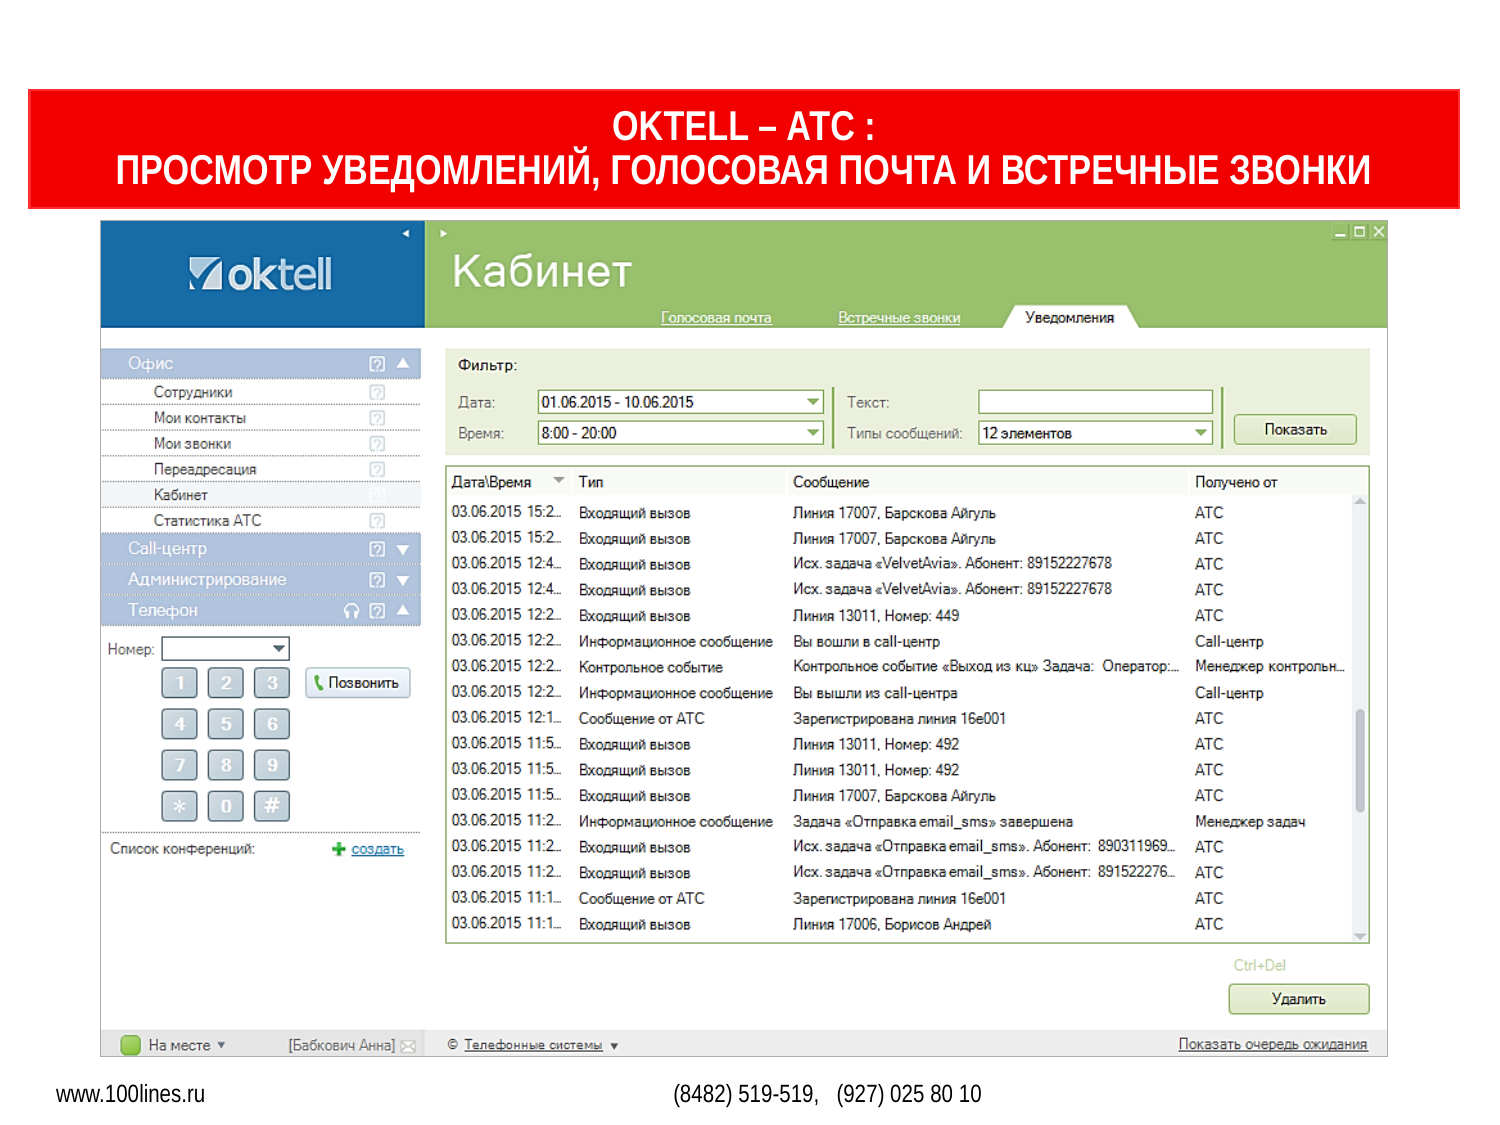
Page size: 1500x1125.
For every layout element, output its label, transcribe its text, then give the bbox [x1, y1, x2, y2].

text_box OKTELL – АТС : ПРОСМОТР УВЕДОМЛЕНИЙ, ГОЛОСОВАЯ ПОЧТА И ВСТРЕЧНЫЕ ЗВОНКИ [29, 89, 1459, 209]
text_box www.100lines.ru (8482) 519-519, (927) 025 80 10 [41, 1070, 1459, 1103]
picture [100, 220, 1388, 1057]
